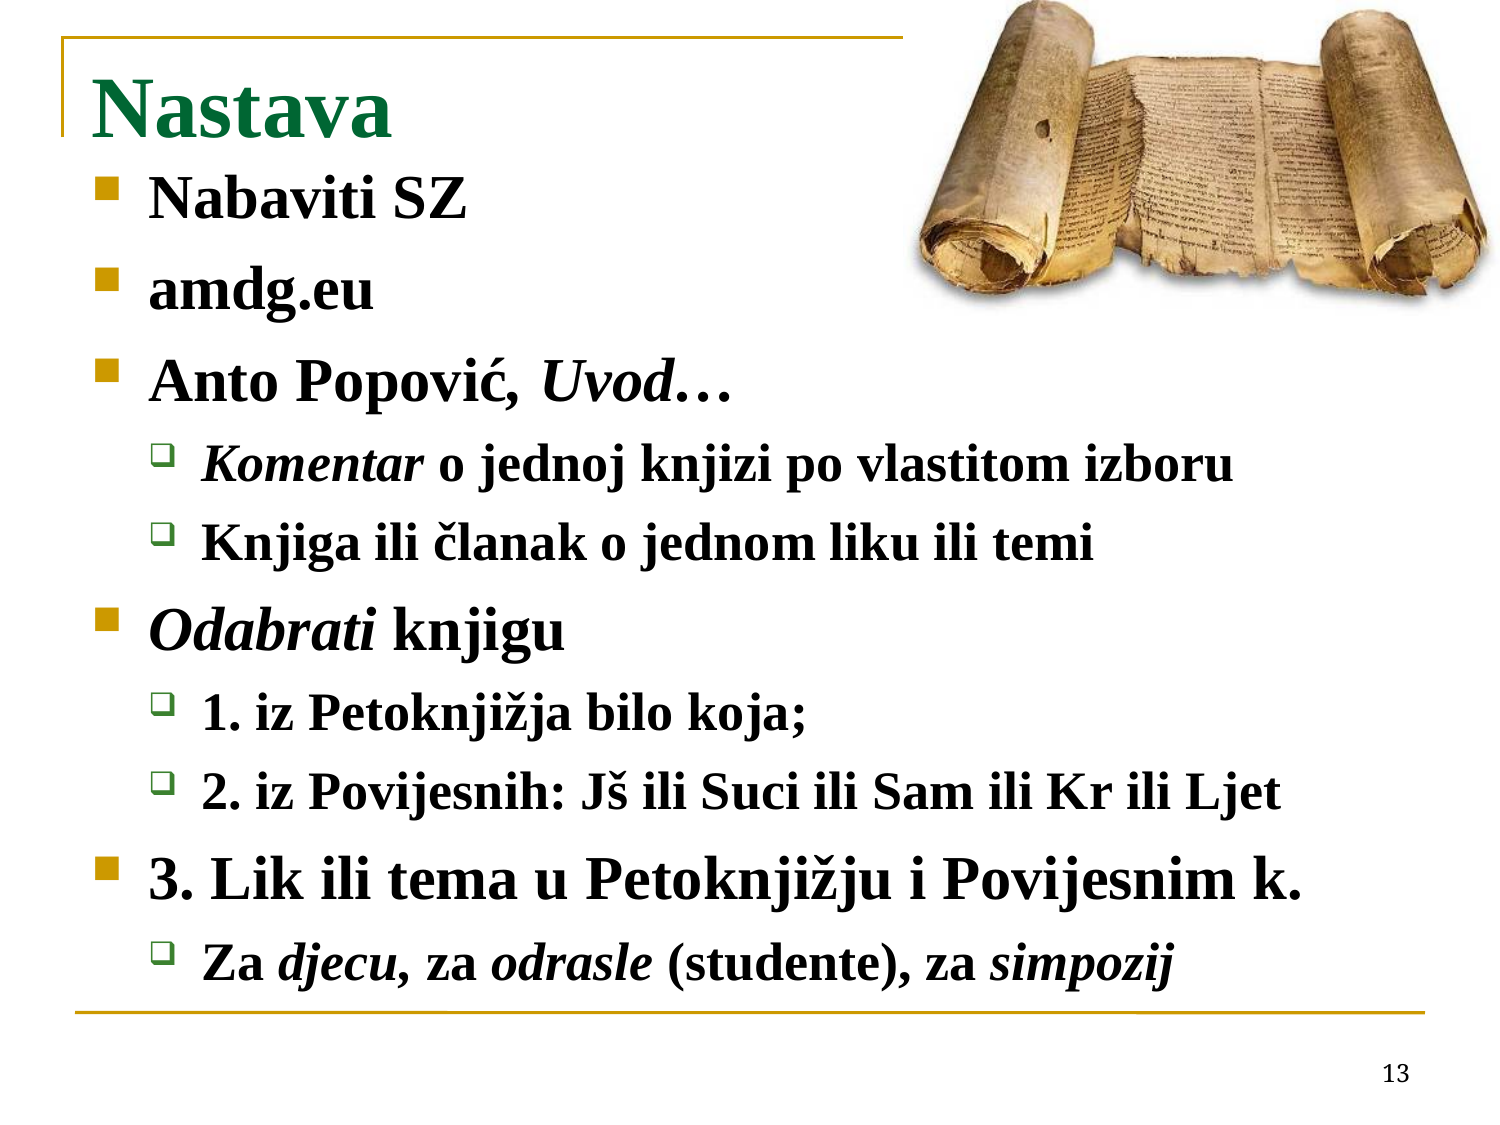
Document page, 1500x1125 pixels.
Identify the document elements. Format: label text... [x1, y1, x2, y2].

text_box Nabaviti SZ amdg.eu Anto Popović, Uvod… Komentar o jednoj knjizi po vlastitom izboru Knjiga ili članak o jednom liku ili temi Odabrati knjigu 1. iz Petoknjižja bilo koja; 2. iz Povijesnih: Jš ili Suci ili Sam ili Kr ili Ljet 3. Lik ili tema u Petoknjižju i Povijesnim k. Za djecu, za odrasle (studente), za simpozij [76, 148, 1427, 1006]
picture [903, 0, 1500, 316]
text_box Nastava [76, 42, 903, 148]
text_box <number> [1074, 1024, 1426, 1100]
